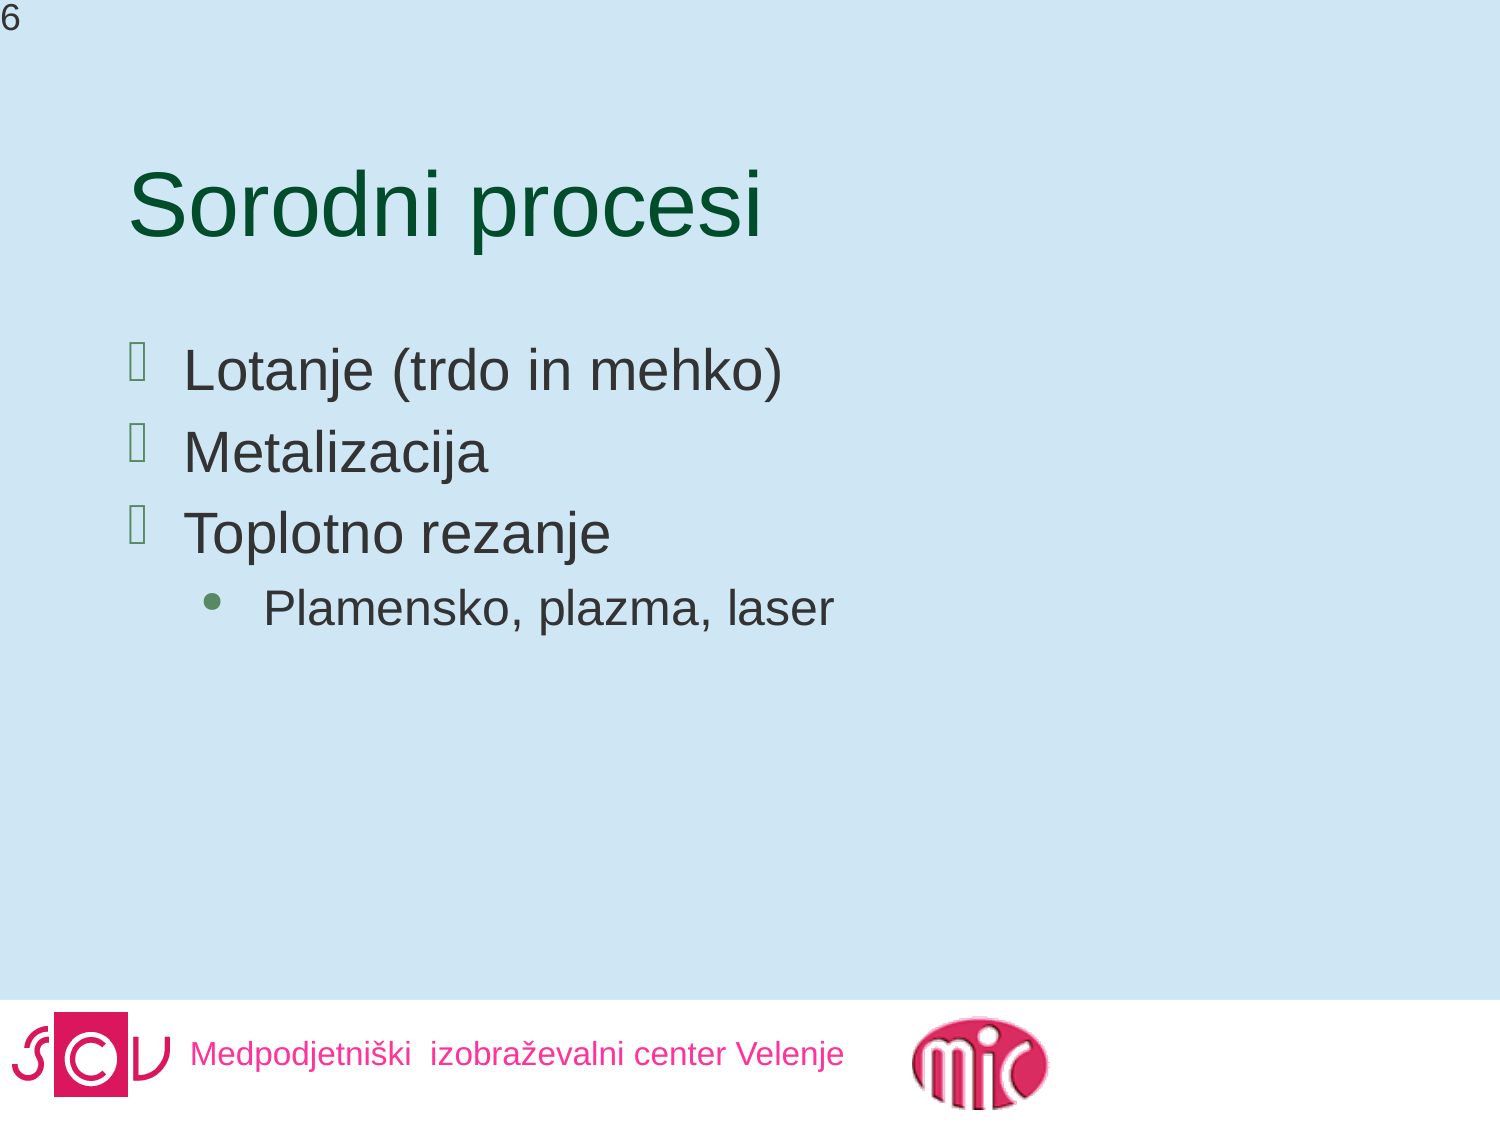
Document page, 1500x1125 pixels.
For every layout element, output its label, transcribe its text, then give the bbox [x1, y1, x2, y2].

list Lotanje (trdo in mehko) Metalizacija Toplotno rezanje Plamensko, plazma, laser [112, 324, 1388, 1000]
picture [912, 1012, 1050, 1110]
title Sorodni procesi [112, 75, 1388, 263]
picture [12, 1012, 170, 1097]
